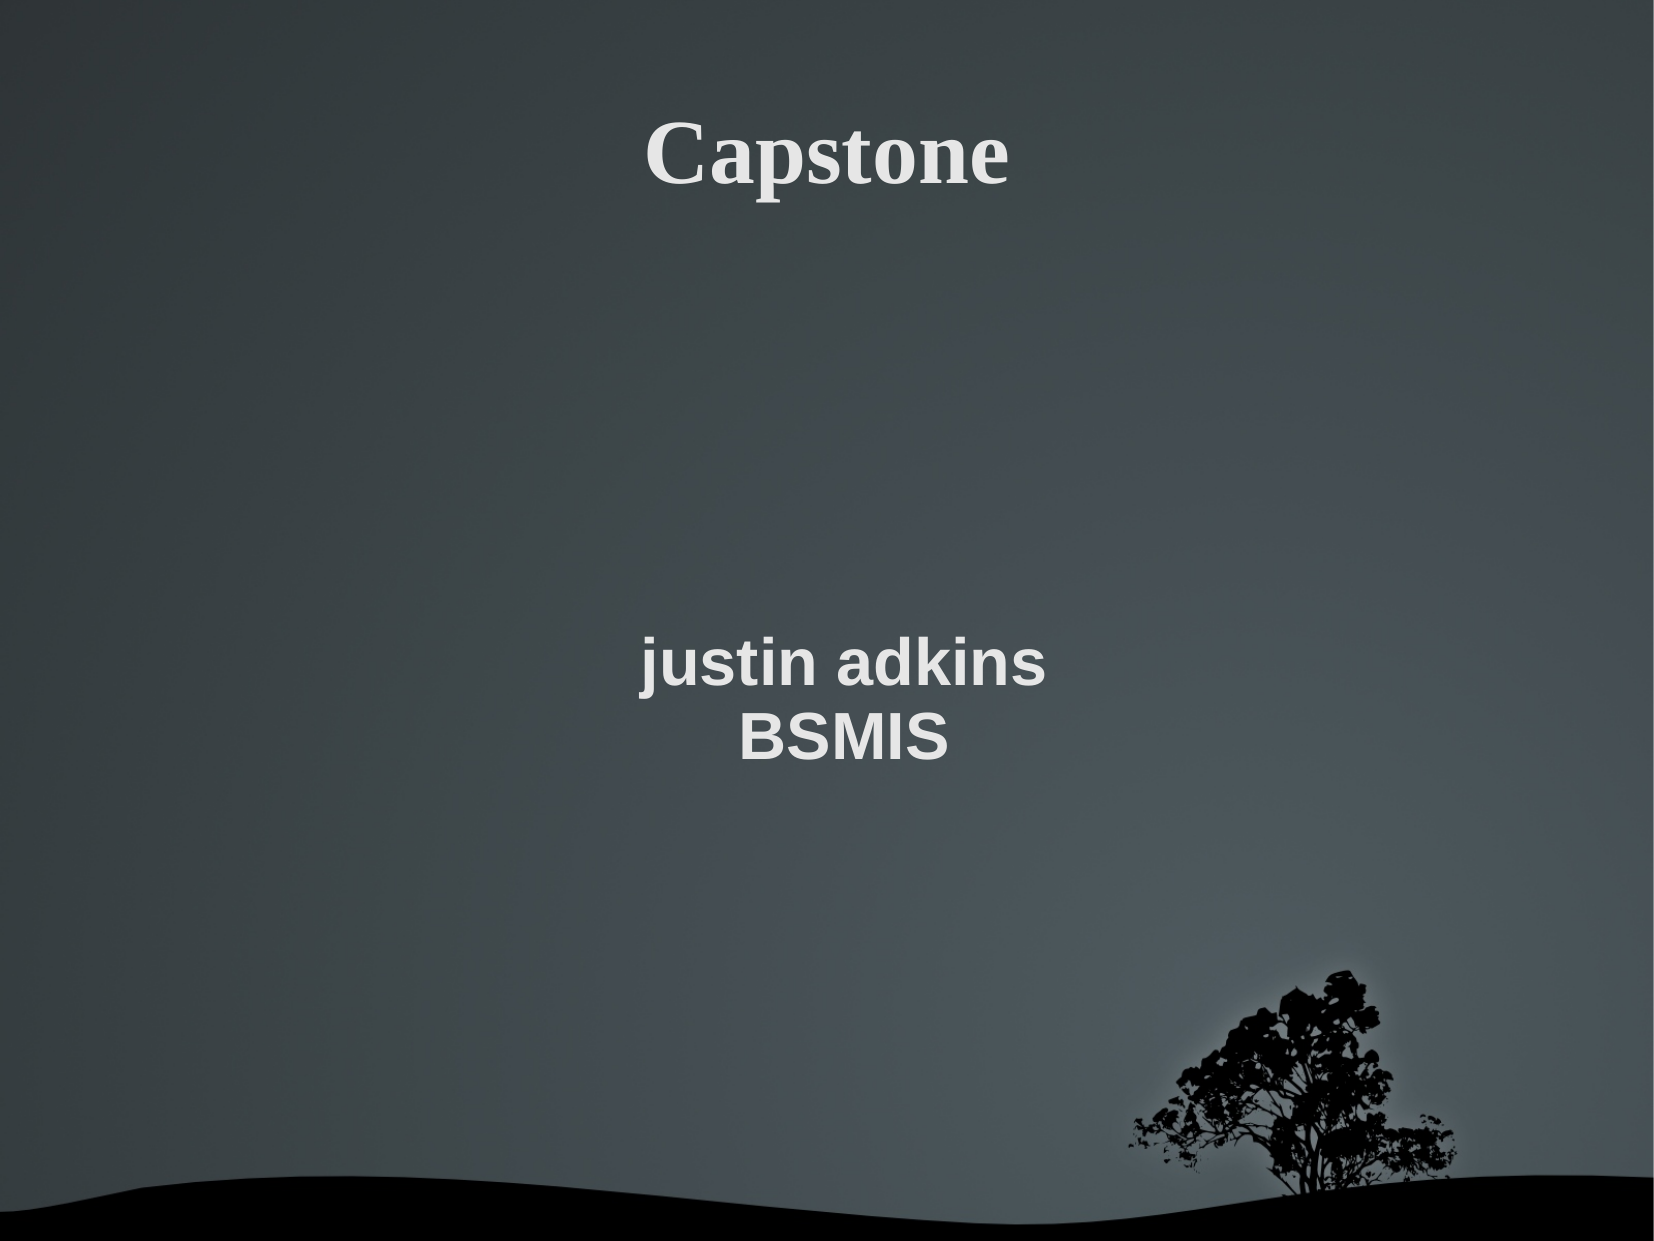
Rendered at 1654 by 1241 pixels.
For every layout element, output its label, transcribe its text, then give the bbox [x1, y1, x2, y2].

title Capstone [82, 49, 1571, 257]
picture [0, 0, 1654, 1241]
subtitle justin adkins BSMIS [82, 297, 1571, 1102]
